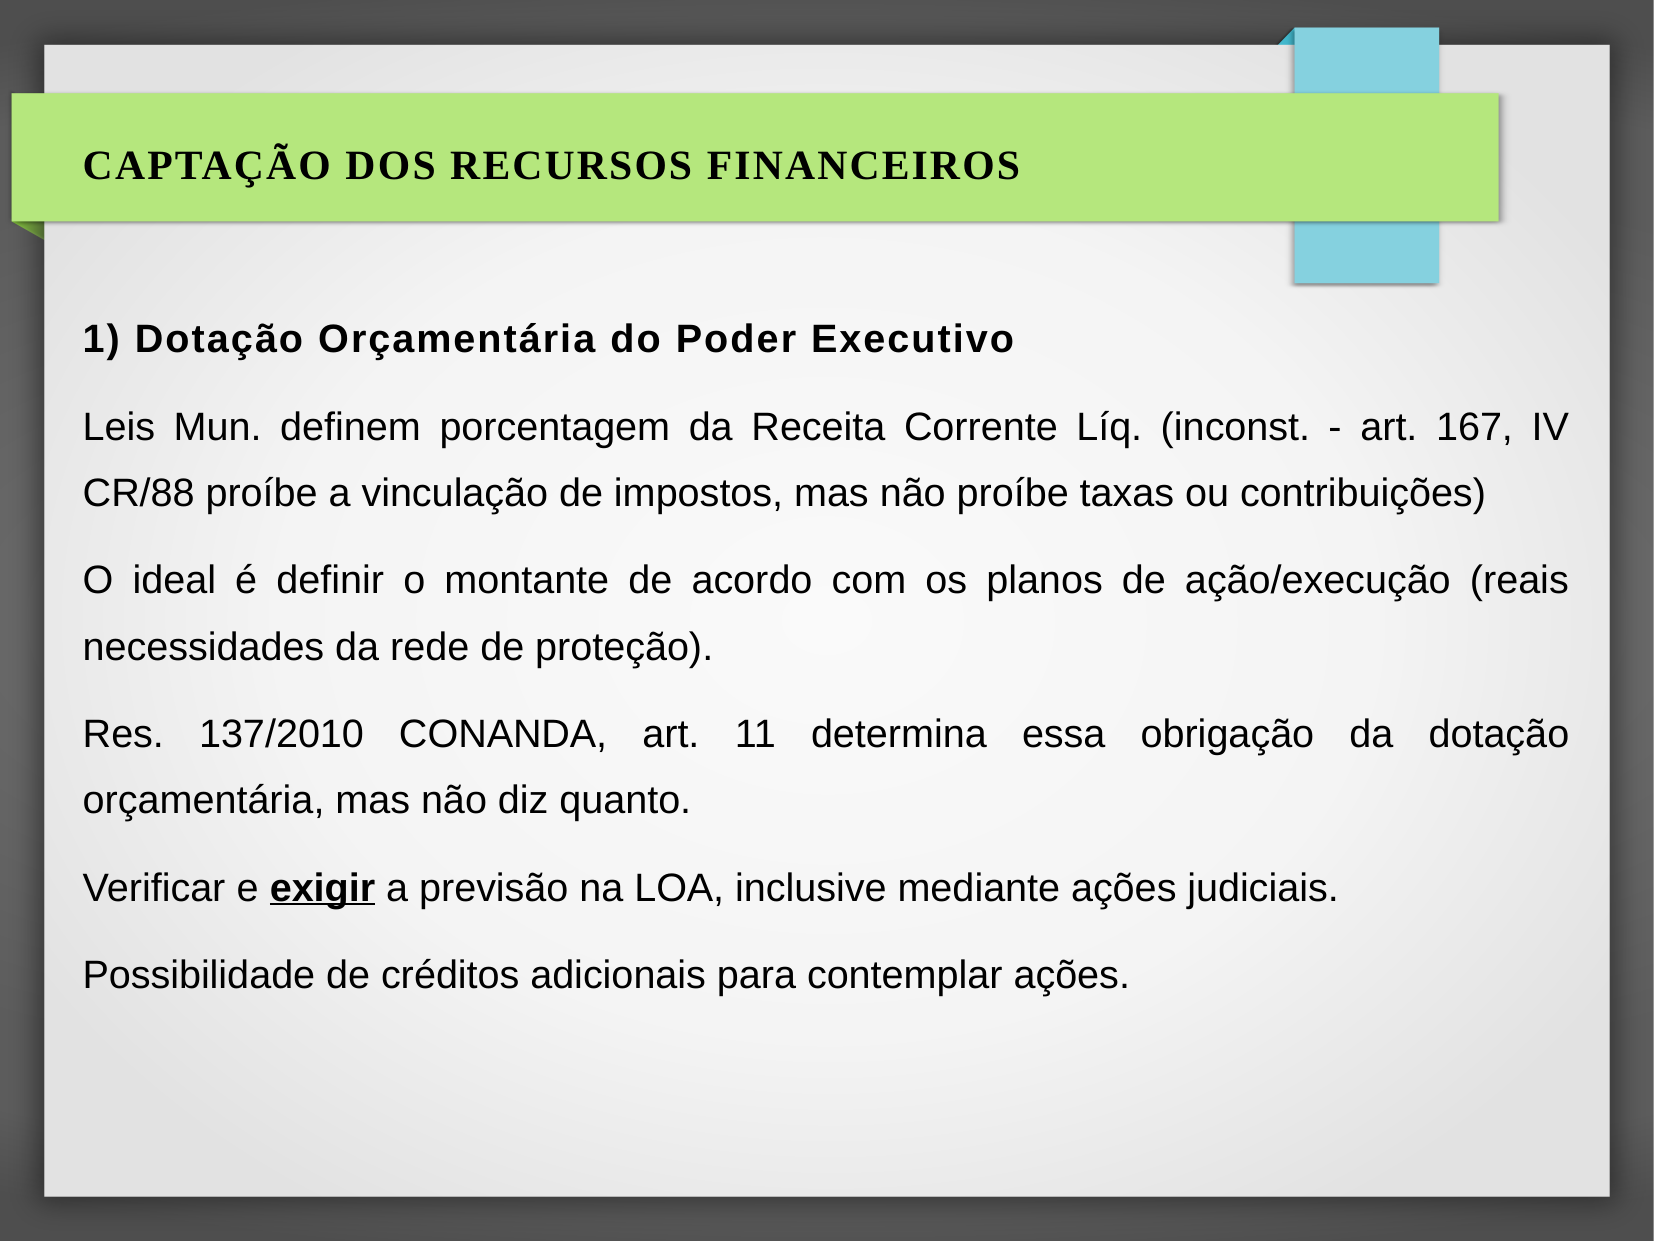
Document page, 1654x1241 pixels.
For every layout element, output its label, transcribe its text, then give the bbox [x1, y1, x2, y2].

picture [0, 0, 1654, 1241]
title CAPTAÇÃO DOS RECURSOS FINANCEIROS [82, 94, 1264, 213]
list 1) Dotação Orçamentária do Poder Executivo Leis Mun. definem porcentagem da Receita Corrente Líq. (inconst. - art. 167, IV CR/88 proíbe a vinculação de impostos, mas não proíbe taxas ou contribuições) O ideal é definir o montante de acordo com os planos de ação/execução (reais necessidades da rede de proteção). Res. 137/2010 CONANDA, art. 11 determina essa obrigação da dotação orçamentária, mas não diz quanto. Verificar e exigir a previsão na LOA, inclusive mediante ações judiciais. Possibilidade de créditos adicionais para contemplar ações. [82, 295, 1571, 1015]
